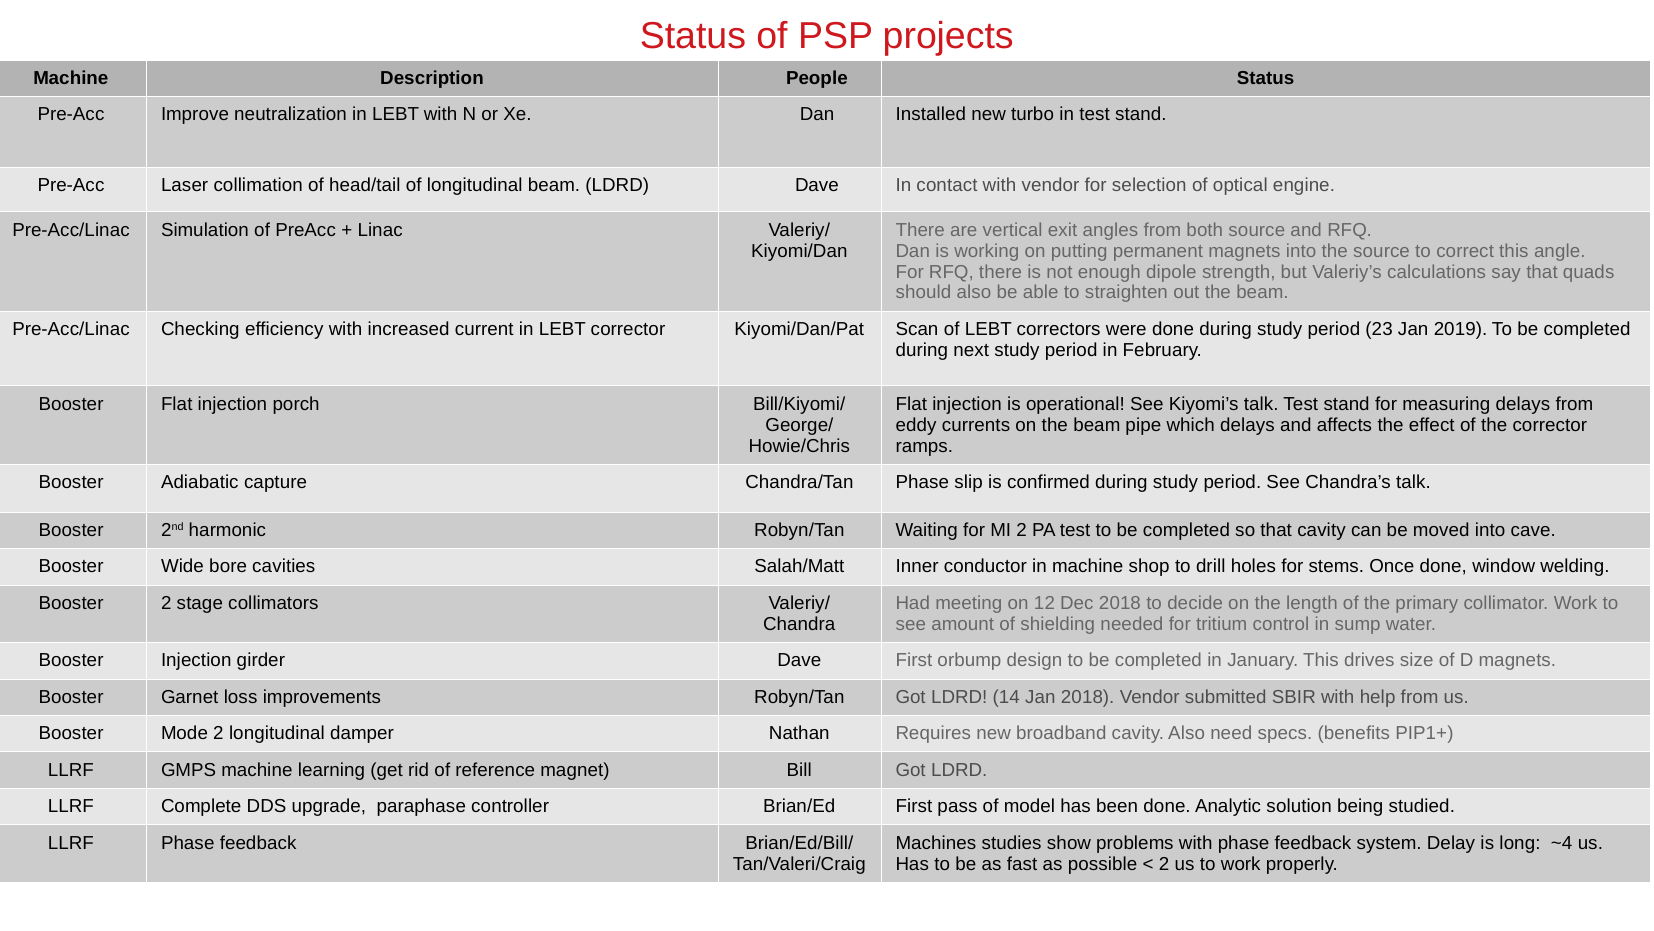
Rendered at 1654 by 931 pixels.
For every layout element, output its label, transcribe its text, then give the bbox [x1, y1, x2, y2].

table_header Description [147, 61, 718, 96]
table_cell Wide bore cavities [147, 549, 718, 585]
table_header Machine [0, 61, 146, 96]
table_cell Pre-Acc/Linac [0, 212, 146, 311]
table_cell Checking efficiency with increased current in LEBT corrector [147, 312, 718, 385]
table_cell Injection girder [147, 643, 718, 679]
table_cell GMPS machine learning (get rid of reference magnet) [147, 752, 718, 788]
table_cell First orbump design to be completed in January. This drives size of D magnets. [882, 643, 1650, 679]
table_cell Garnet loss improvements [147, 680, 718, 715]
table_cell Brian/Ed [719, 789, 881, 824]
table_cell Brian/Ed/Bill/Tan/Valeri/Craig [719, 825, 881, 882]
table_cell Pre-Acc/Linac [0, 312, 146, 385]
table_cell Laser collimation of head/tail of longitudinal beam. (LDRD) [147, 168, 718, 211]
table_cell Pre-Acc [0, 168, 146, 211]
table_cell 2 stage collimators [147, 586, 718, 642]
table_cell Robyn/Tan [719, 680, 881, 715]
table_cell Flat injection is operational! See Kiyomi’s talk. Test stand for measuring delays from eddy currents on the beam pipe which delays and affects the effect of the corrector ramps. [882, 386, 1650, 464]
table_cell Valeriy/Chandra [719, 586, 881, 642]
table_cell Kiyomi/Dan/Pat [719, 312, 881, 385]
table_cell Robyn/Tan [719, 513, 881, 548]
table_cell Salah/Matt [719, 549, 881, 585]
table_cell Mode 2 longitudinal damper [147, 716, 718, 751]
table_cell Dave [719, 168, 881, 211]
table_cell Complete DDS upgrade, paraphase controller [147, 789, 718, 824]
table_cell Simulation of PreAcc + Linac [147, 212, 718, 311]
table_cell Phase slip is confirmed during study period. See Chandra’s talk. [882, 465, 1650, 512]
table_cell Got LDRD. [882, 752, 1650, 788]
table_cell Booster [0, 716, 146, 751]
table_cell LLRF [0, 752, 146, 788]
text_box Status of PSP projects [615, 6, 1039, 64]
table_cell Pre-Acc [0, 97, 146, 167]
table_cell 2nd harmonic [147, 513, 718, 548]
table_cell Nathan [719, 716, 881, 751]
table_cell LLRF [0, 789, 146, 824]
table_cell Bill [719, 752, 881, 788]
table_cell Flat injection porch [147, 386, 718, 464]
table_cell Got LDRD! (14 Jan 2018). Vendor submitted SBIR with help from us. [882, 680, 1650, 715]
table_header Status [882, 61, 1650, 96]
table_cell Booster [0, 643, 146, 679]
table_cell In contact with vendor for selection of optical engine. [882, 168, 1650, 211]
table_cell Inner conductor in machine shop to drill holes for stems. Once done, window welding. [882, 549, 1650, 585]
table_cell Improve neutralization in LEBT with N or Xe. [147, 97, 718, 167]
table_cell LLRF [0, 825, 146, 882]
table_cell Machines studies show problems with phase feedback system. Delay is long: ~4 us. Has to be as fast as possible < 2 us to work properly. [882, 825, 1650, 882]
table_cell Adiabatic capture [147, 465, 718, 512]
table_cell Had meeting on 12 Dec 2018 to decide on the length of the primary collimator. Work to see amount of shielding needed for tritium control in sump water. [882, 586, 1650, 642]
table_cell There are vertical exit angles from both source and RFQ. Dan is working on putting permanent magnets into the source to correct this angle. For RFQ, there is not enough dipole strength, but Valeriy’s calculations say that quads should also be able to straighten out the beam. [882, 212, 1650, 311]
table_cell Booster [0, 513, 146, 548]
table_cell Valeriy/Kiyomi/Dan [719, 212, 881, 311]
table_cell Scan of LEBT correctors were done during study period (23 Jan 2019). To be completed during next study period in February. [882, 312, 1650, 385]
table_header People [719, 64, 881, 96]
table_cell Waiting for MI 2 PA test to be completed so that cavity can be moved into cave. [882, 513, 1650, 548]
table_cell Booster [0, 549, 146, 585]
table_cell Bill/Kiyomi/George/Howie/Chris [719, 386, 881, 464]
table_cell Requires new broadband cavity. Also need specs. (benefits PIP1+) [882, 716, 1650, 751]
table_cell Booster [0, 386, 146, 464]
table_cell First pass of model has been done. Analytic solution being studied. [882, 789, 1650, 824]
table_cell Dave [719, 643, 881, 679]
table_cell Booster [0, 465, 146, 512]
table_cell Booster [0, 680, 146, 715]
table_cell Booster [0, 586, 146, 642]
table_cell Chandra/Tan [719, 465, 881, 512]
table_cell Dan [719, 97, 881, 167]
table_cell Phase feedback [147, 825, 718, 882]
table_cell Installed new turbo in test stand. [882, 97, 1650, 167]
